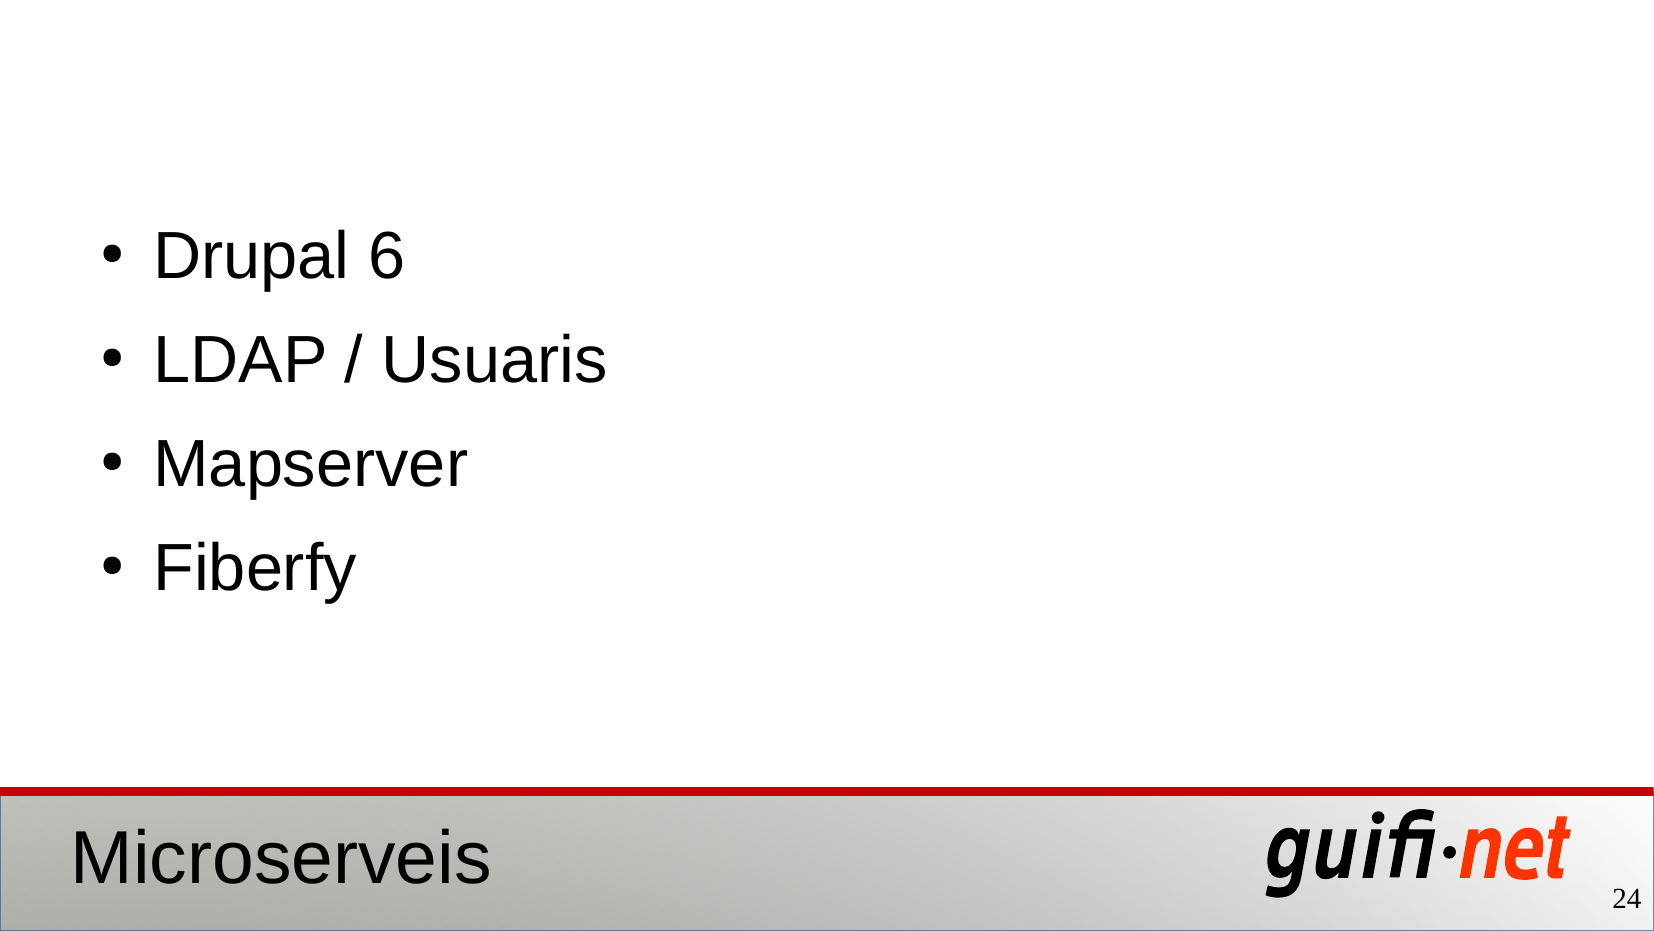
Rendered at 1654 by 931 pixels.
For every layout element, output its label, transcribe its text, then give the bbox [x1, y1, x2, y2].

list Drupal 6 LDAP / Usuaris Mapserver Fiberfy [82, 217, 1571, 758]
title Microserveis [70, 779, 1560, 931]
